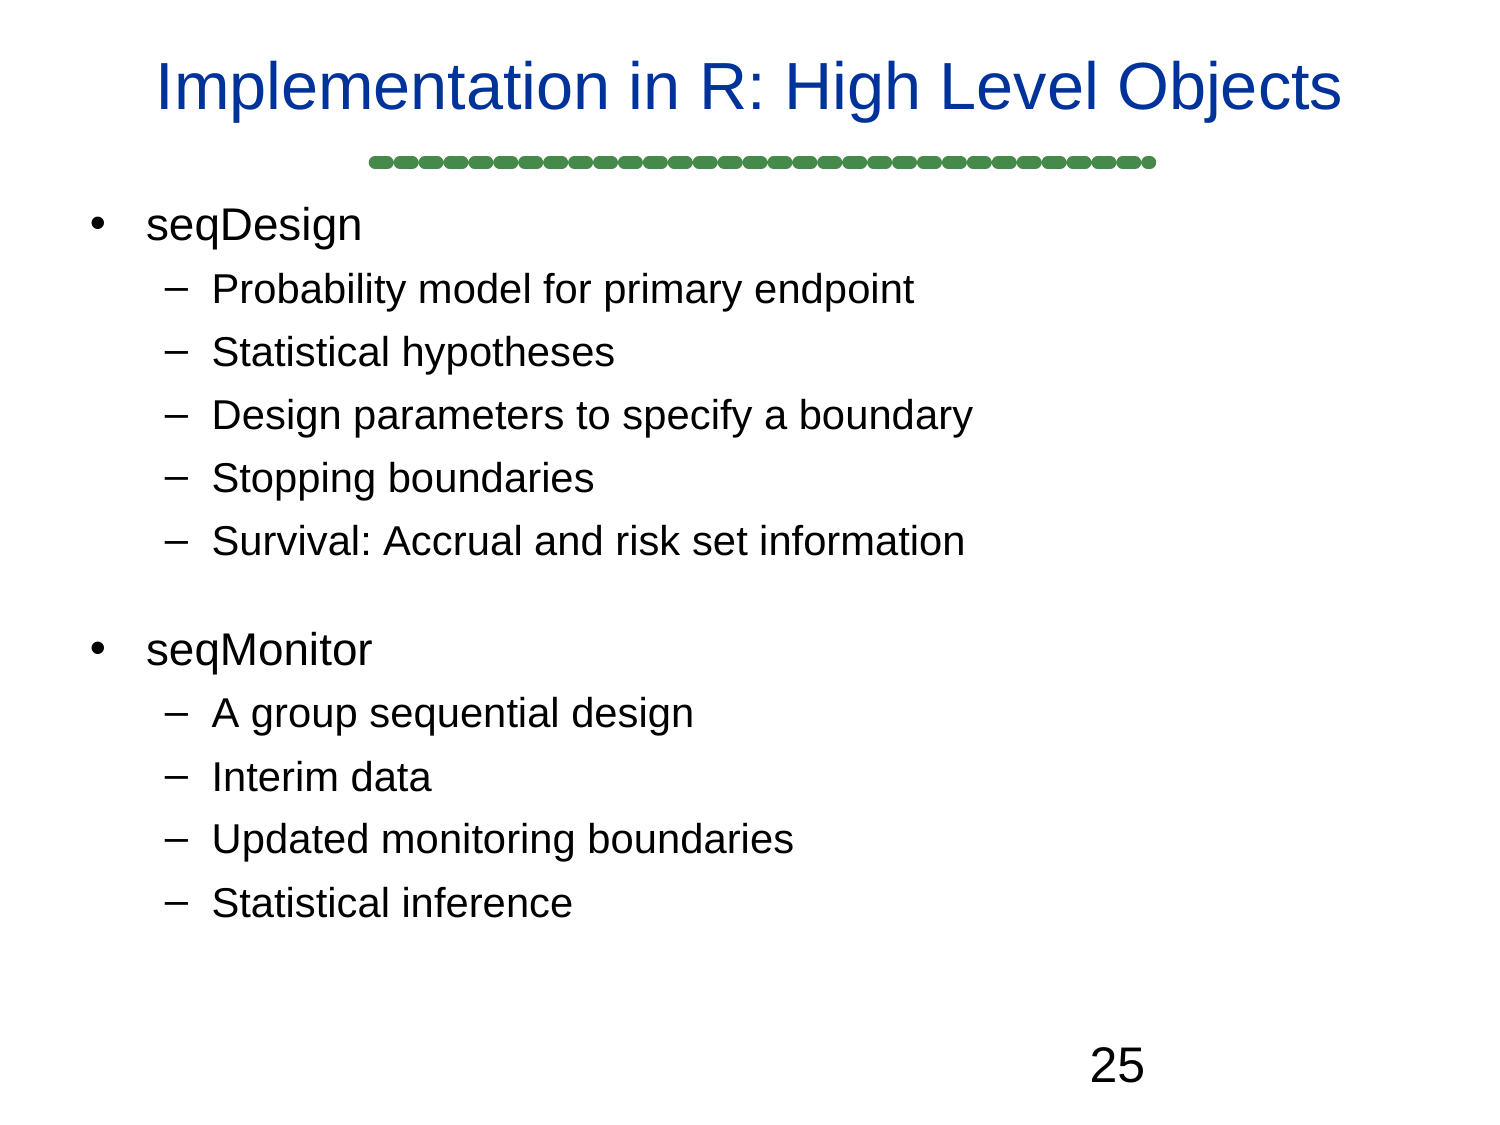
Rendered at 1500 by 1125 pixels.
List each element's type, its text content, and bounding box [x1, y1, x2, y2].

title Implementation in R: High Level Objects [37, 24, 1463, 141]
list seqDesign Probability model for primary endpoint Statistical hypotheses Design parameters to specify a boundary Stopping boundaries Survival: Accrual and risk set information seqMonitor A group sequential design Interim data Updated monitoring boundaries Statistical inference [75, 187, 1426, 1050]
